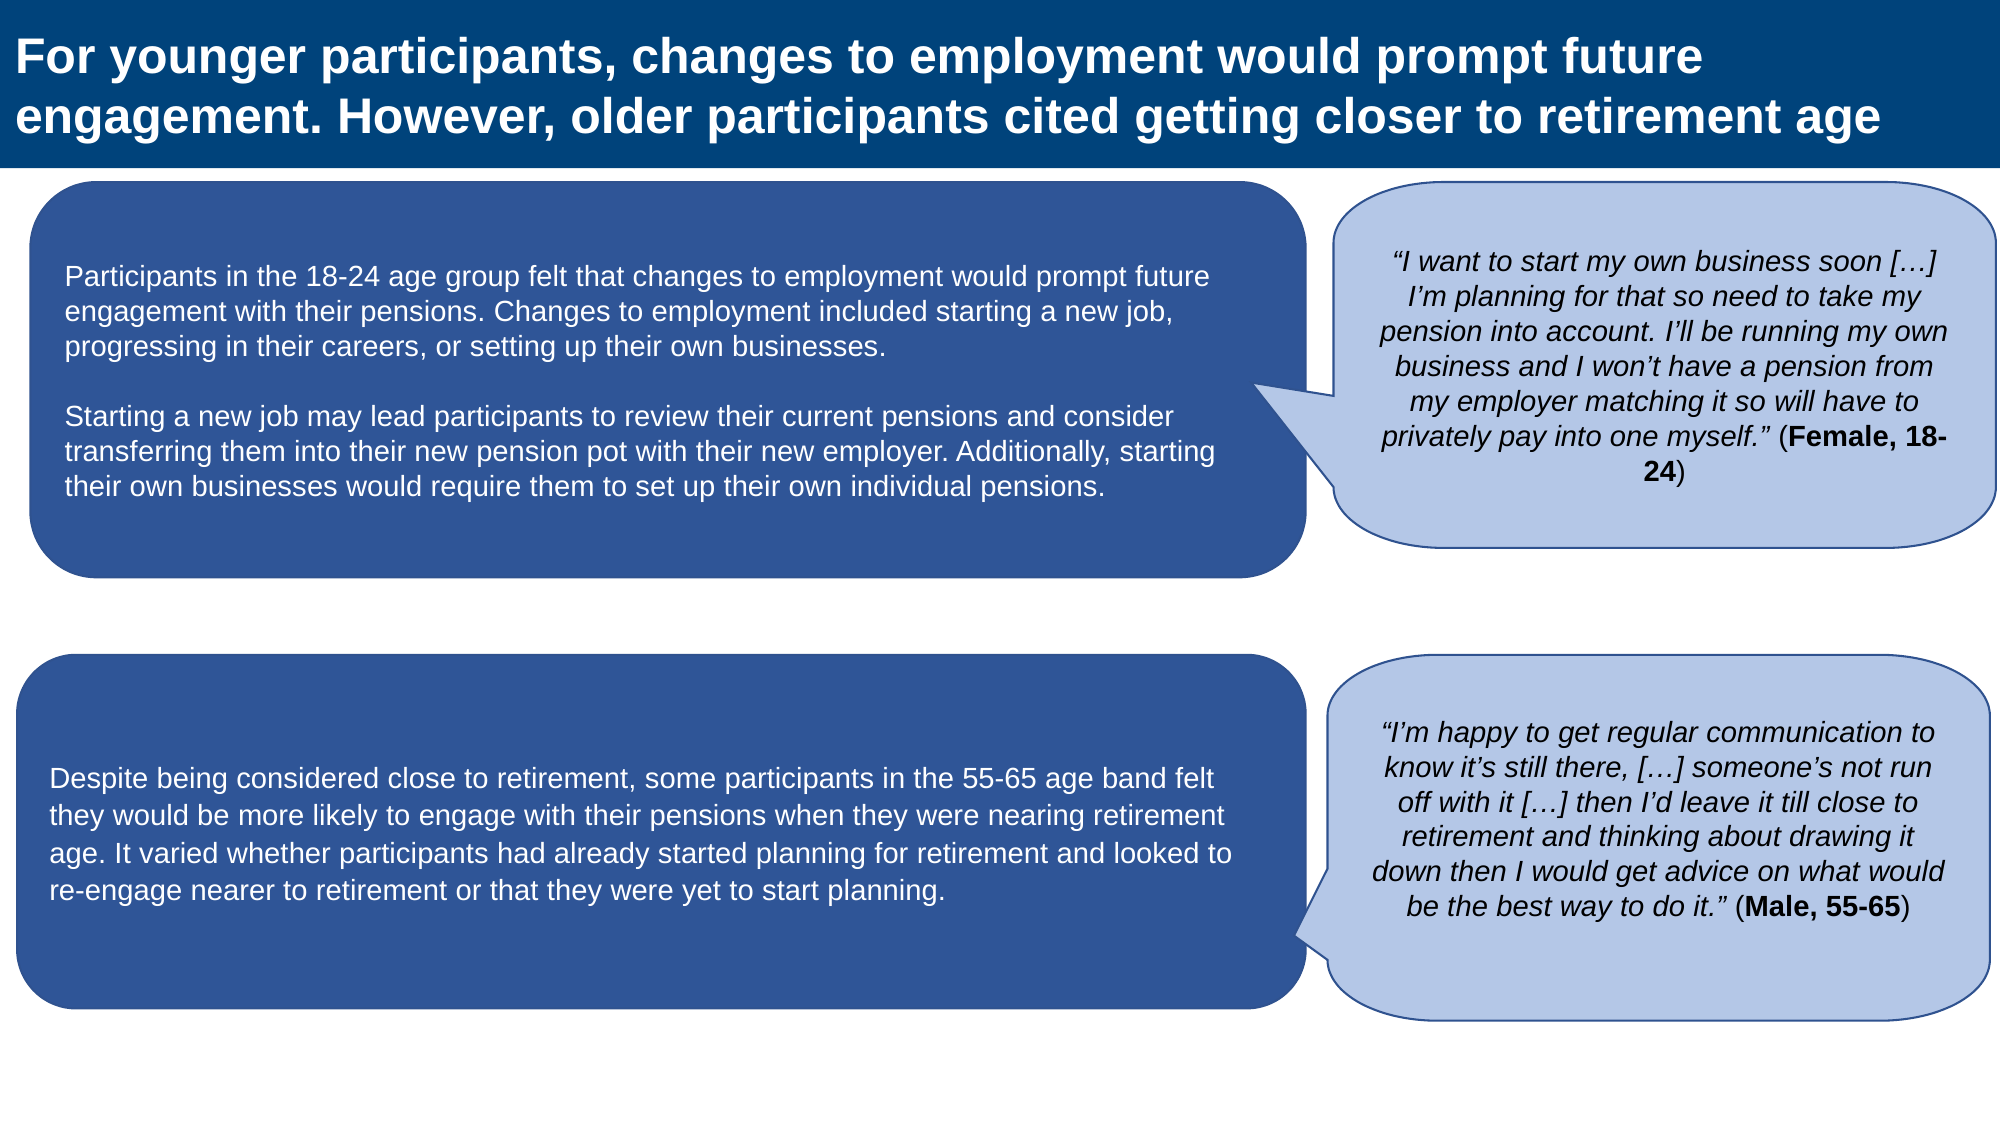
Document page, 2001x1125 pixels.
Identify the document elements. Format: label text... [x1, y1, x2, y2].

title For younger participants, changes to employment would prompt future engagement. However, older participants cited getting closer to retirement age [0, 0, 2000, 169]
text_box Despite being considered close to retirement, some participants in the 55-65 age band felt they would be more likely to engage with their pensions when they were nearing retirement age. It varied whether participants had already started planning for retirement and looked to re-engage nearer to retirement or that they were yet to start planning. [17, 654, 1306, 1009]
text_box Participants in the 18-24 age group felt that changes to employment would prompt future engagement with their pensions. Changes to employment included starting a new job, progressing in their careers, or setting up their own businesses. Starting a new job may lead participants to review their current pensions and consider transferring them into their new pension pot with their new employer. Additionally, starting their own businesses would require them to set up their own individual pensions. [30, 182, 1306, 578]
text_box “I’m happy to get regular communication to know it’s still there, […] someone’s not run off with it […] then I’d leave it till close to retirement and thinking about drawing it down then I would get advice on what would be the best way to do it.” (Male, 55-65) [1293, 654, 1990, 1021]
text_box “I want to start my own business soon […] I’m planning for that so need to take my pension into account. I’ll be running my own business and I won’t have a pension from my employer matching it so will have to privately pay into one myself.” (Female, 18-24) [1251, 182, 1996, 548]
